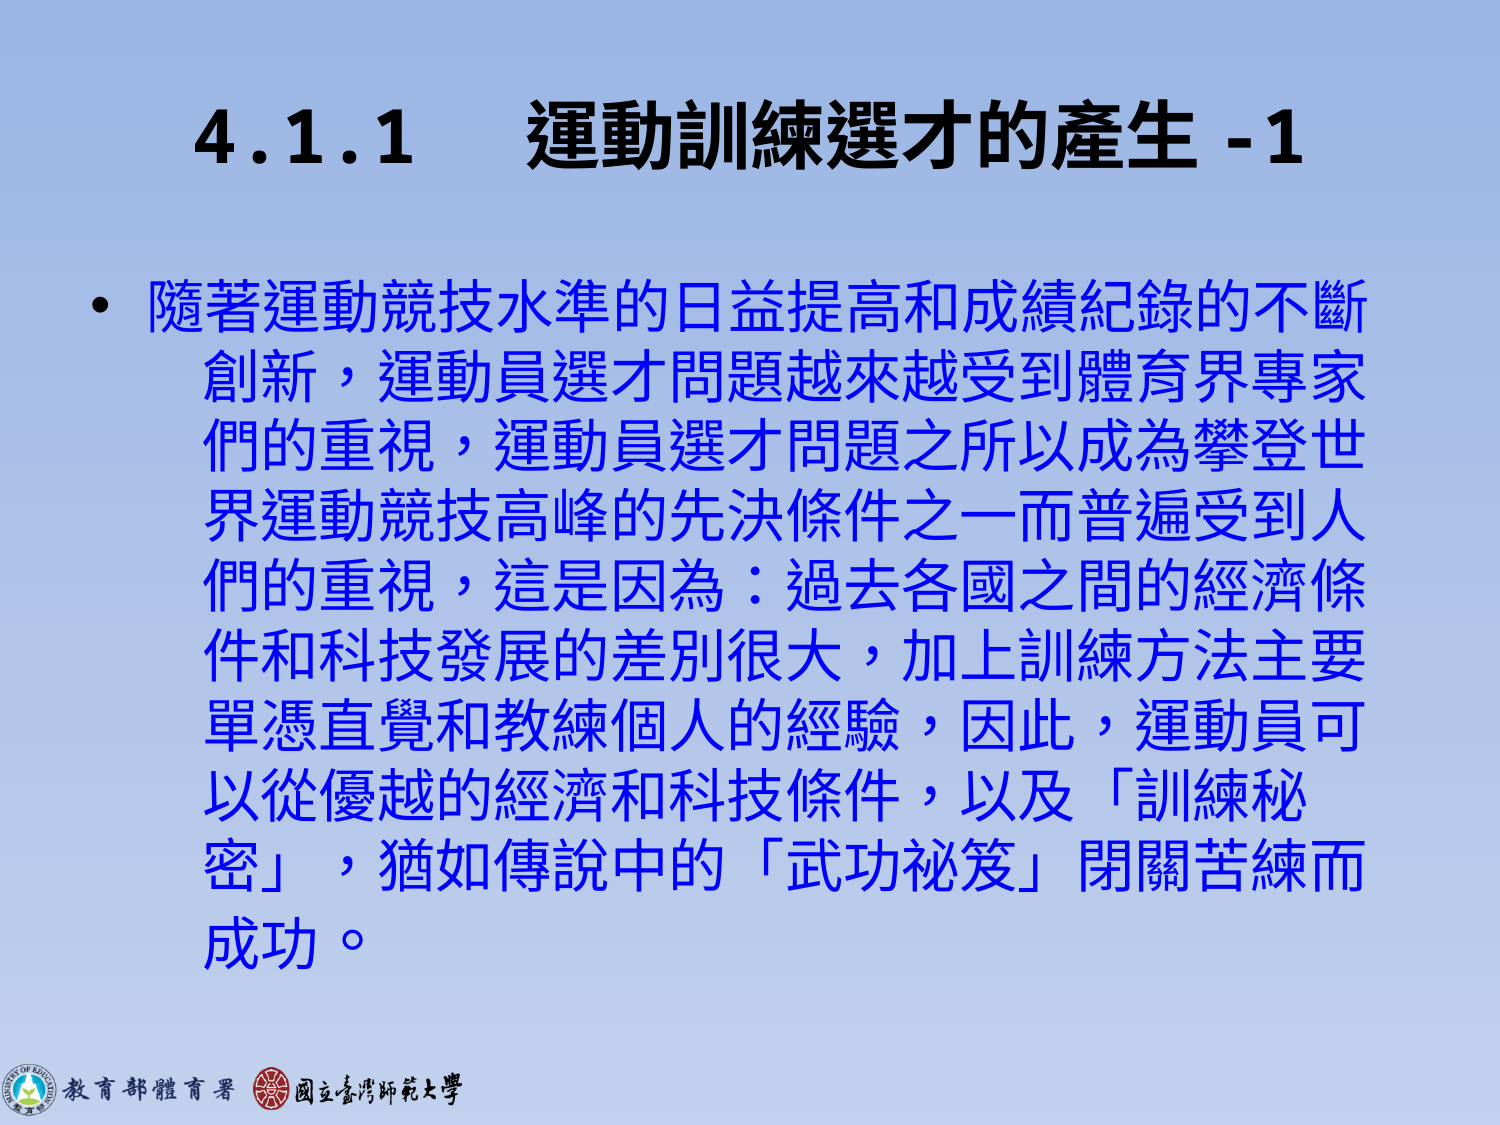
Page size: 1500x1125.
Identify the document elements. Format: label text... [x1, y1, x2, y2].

list 隨著運動競技水準的日益提高和成績紀錄的不斷創新，運動員選才問題越來越受到體育界專家們的重視，運動員選才問題之所以成為攀登世界運動競技高峰的先決條件之一而普遍受到人們的重視，這是因為：過去各國之間的經濟條件和科技發展的差別很大，加上訓練方法主要單憑直覺和教練個人的經驗，因此，運動員可以從優越的經濟和科技條件，以及「訓練秘密」，猶如傳說中的「武功祕笈」閉關苦練而成功。 [75, 262, 1426, 1005]
title 4.1.1 運動訓練選才的產生-1 [75, 45, 1426, 233]
